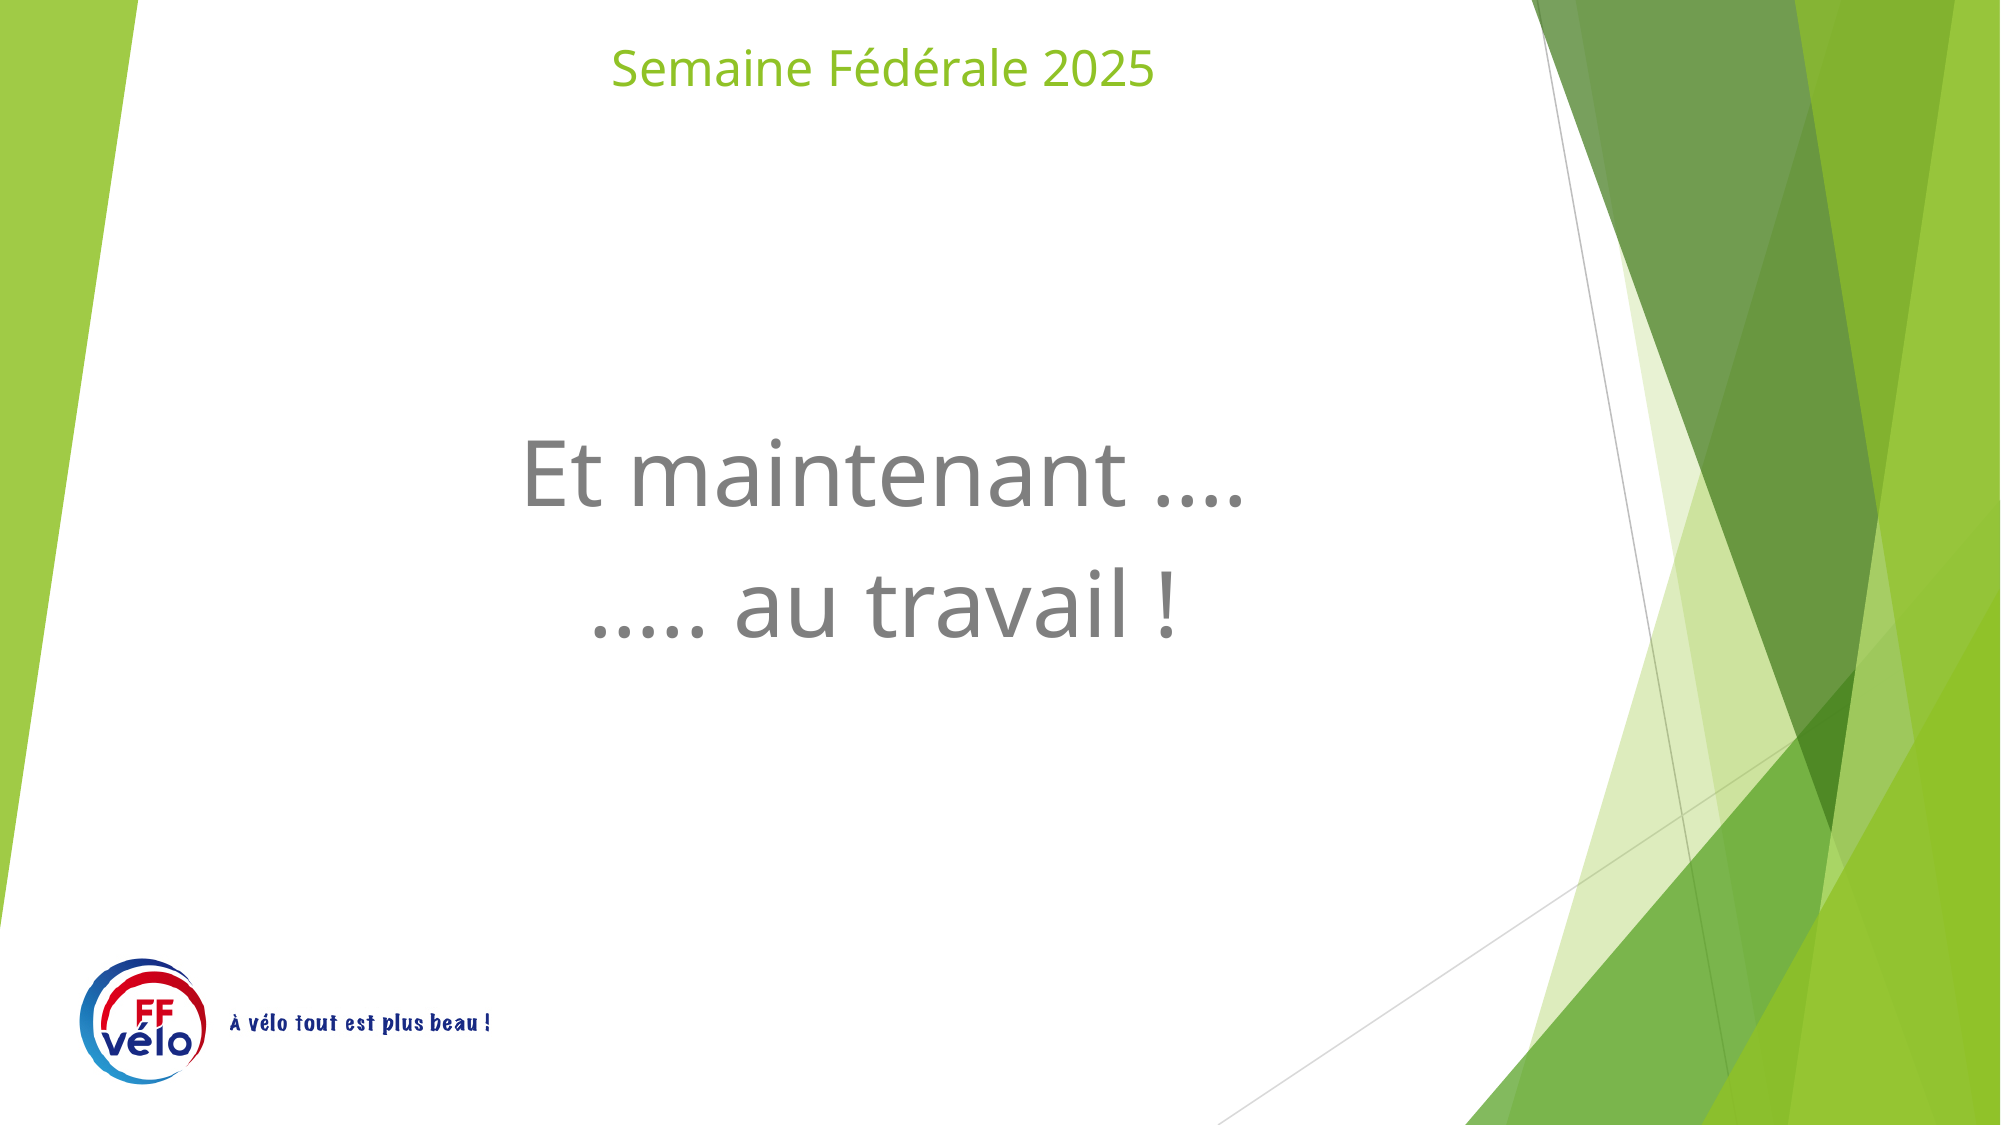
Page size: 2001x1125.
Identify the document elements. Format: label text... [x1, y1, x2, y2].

picture [78, 954, 504, 1088]
title Semaine Fédérale 2025 [247, 15, 1522, 105]
subtitle Et maintenant …. ….. au travail ! [247, 407, 1522, 697]
